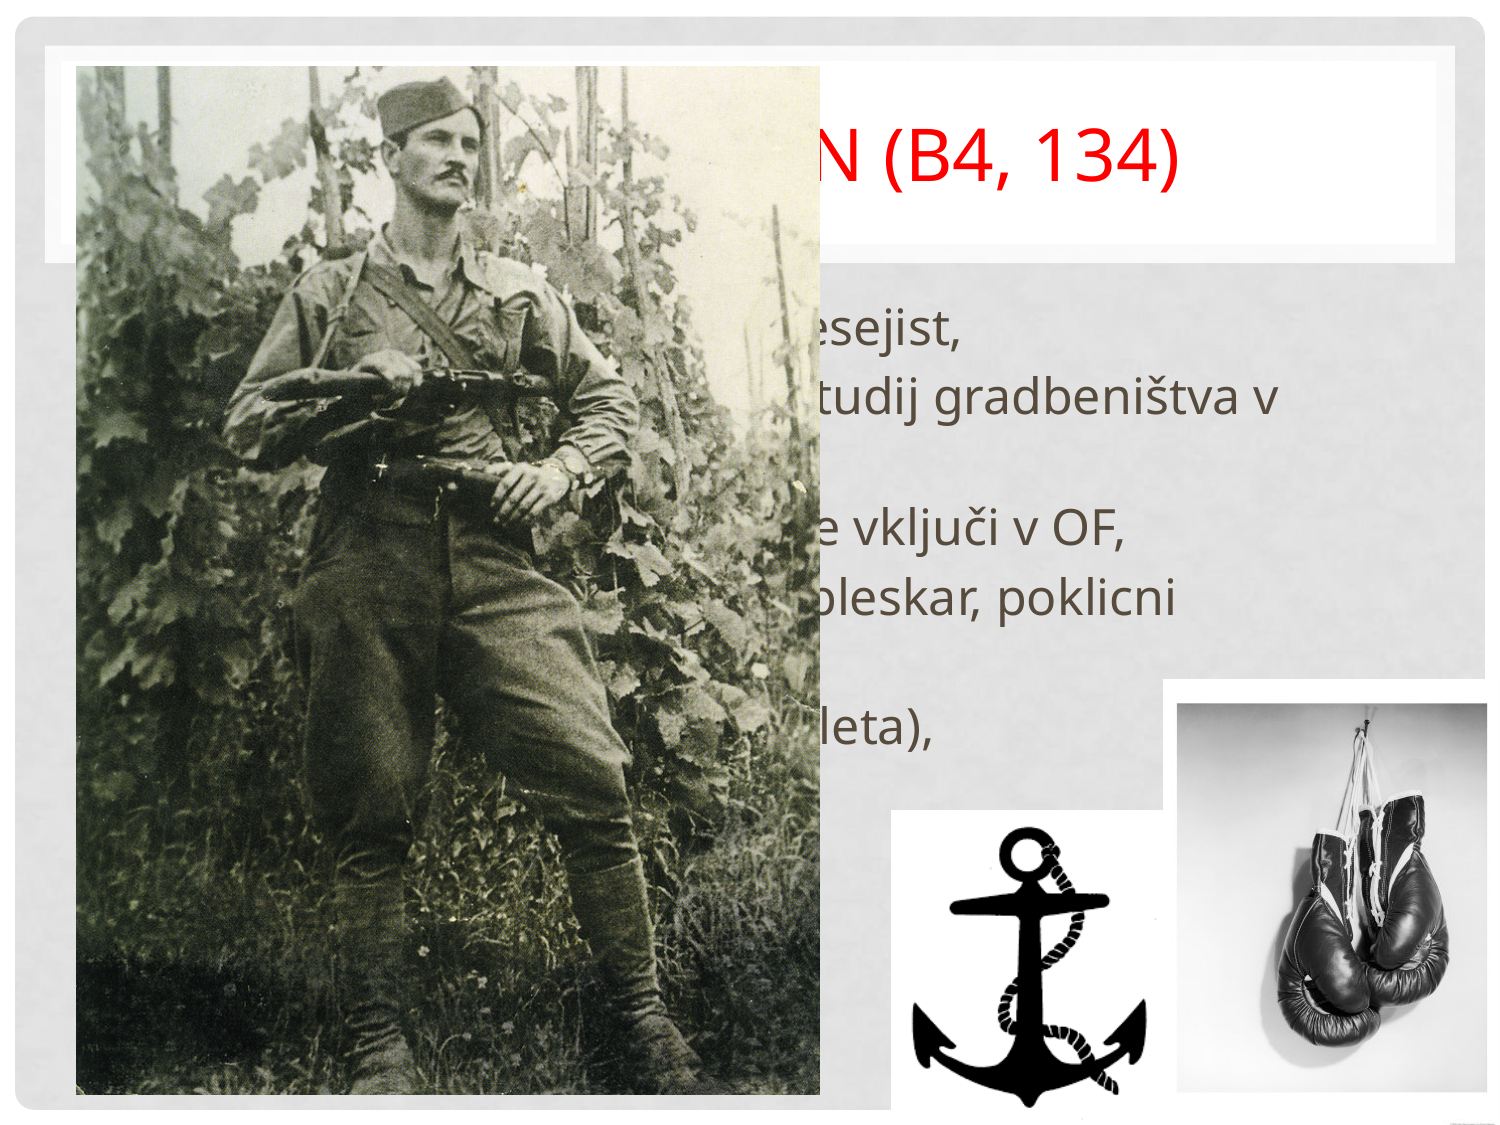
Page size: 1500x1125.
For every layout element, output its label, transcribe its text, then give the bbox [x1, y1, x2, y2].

list pisatelj, pesnik, dramatik in esejist, konča gimnazijo in kasneje študij gradbeništva v Ljubljani, med drugo svetovno vojno se vključi v OF, razgibano življenje (mornar, pleskar, poklicni boksar...), pri 18 letih aretiran (ruska ruleta), ni maral slave, Prešernova nagrada 1947 in 1984. [820, 287, 1425, 1005]
title Vitomil Zupan (B4, 134) [820, 66, 1425, 238]
title Vitomil Zupan (B4, 134) [69, 66, 76, 238]
picture [15, 16, 1500, 1125]
